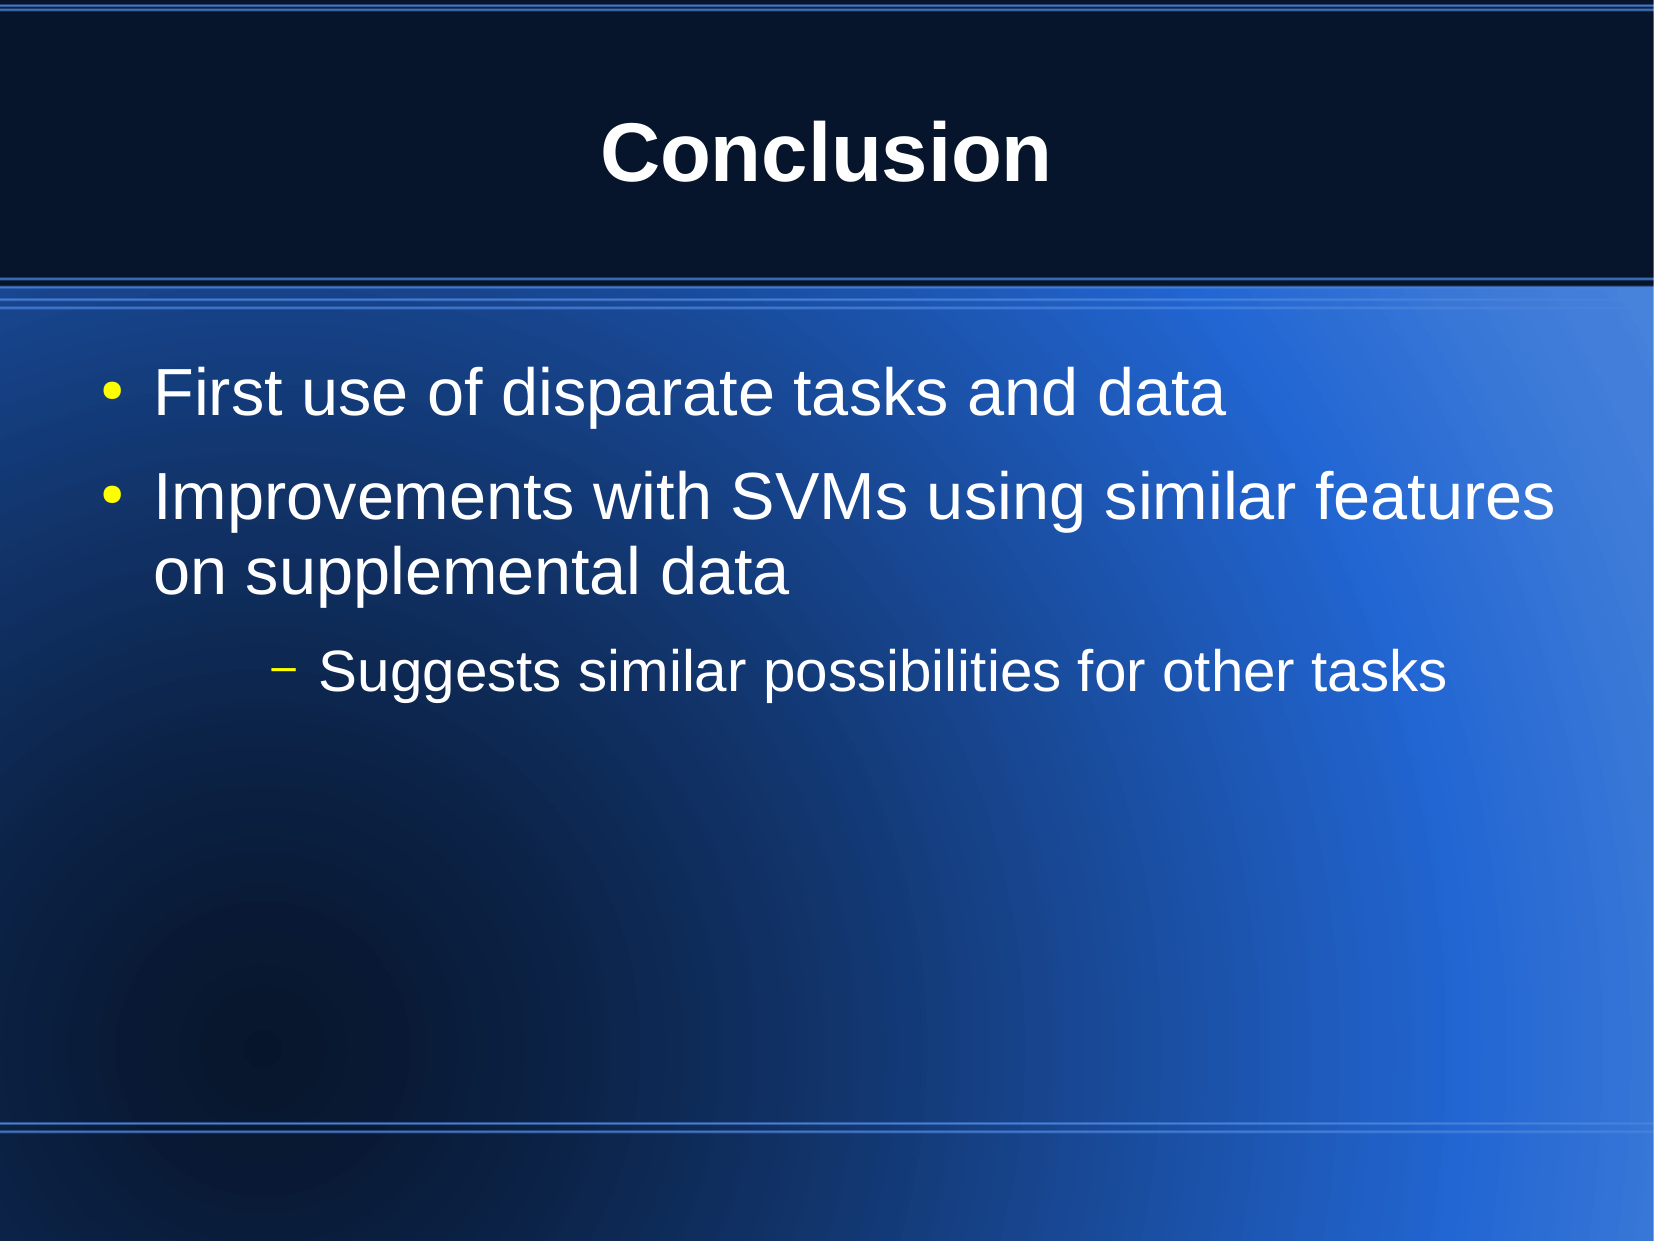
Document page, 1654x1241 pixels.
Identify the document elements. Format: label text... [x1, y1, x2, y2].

list First use of disparate tasks and data Improvements with SVMs using similar features on supplemental data Suggests similar possibilities for other tasks [82, 355, 1571, 1159]
picture [0, 0, 1654, 1241]
title Conclusion [82, 56, 1571, 250]
